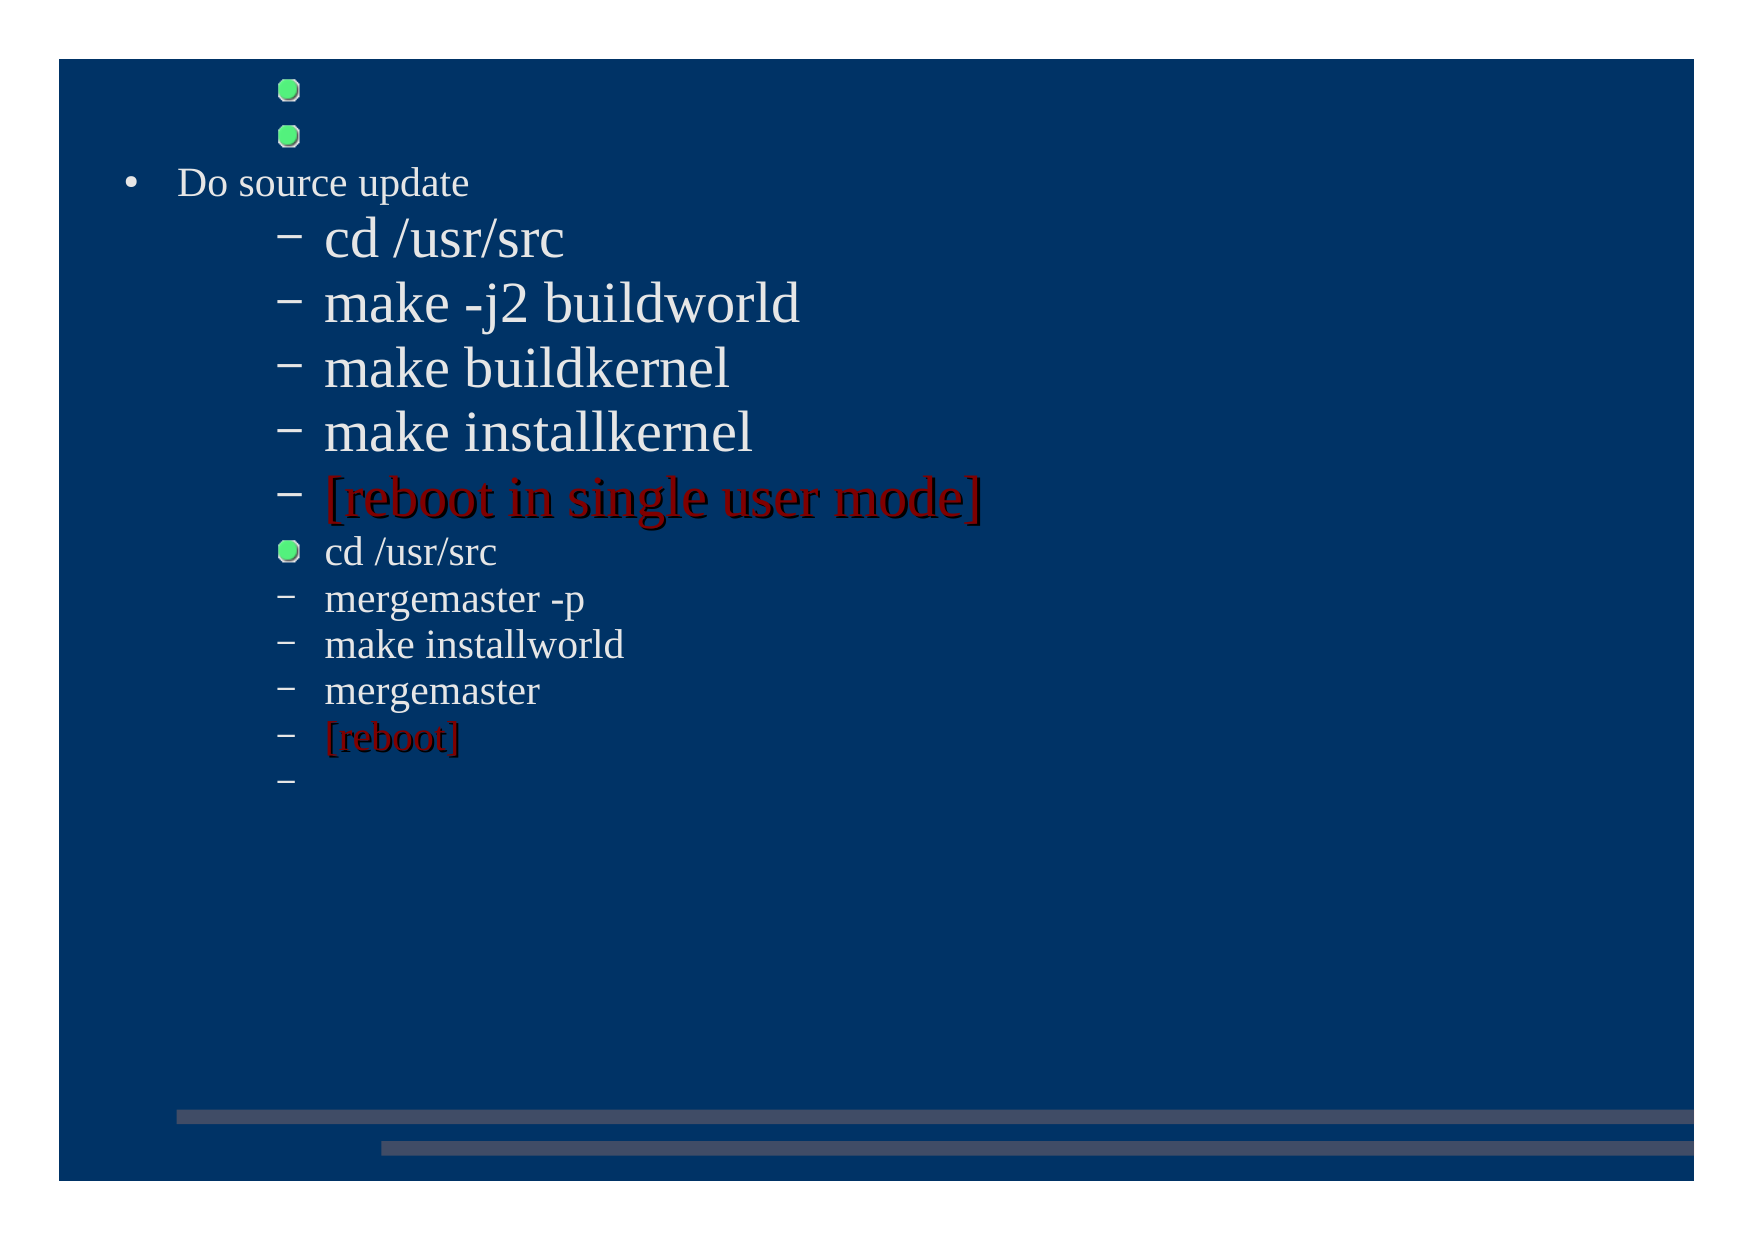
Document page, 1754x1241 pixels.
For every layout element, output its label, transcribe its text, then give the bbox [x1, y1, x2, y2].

list Do source update cd /usr/src make -j2 buildworld make buildkernel make installkernel [reboot in single user mode] cd /usr/src mergemaster -p make installworld mergemaster [reboot] [88, 67, 1654, 1114]
